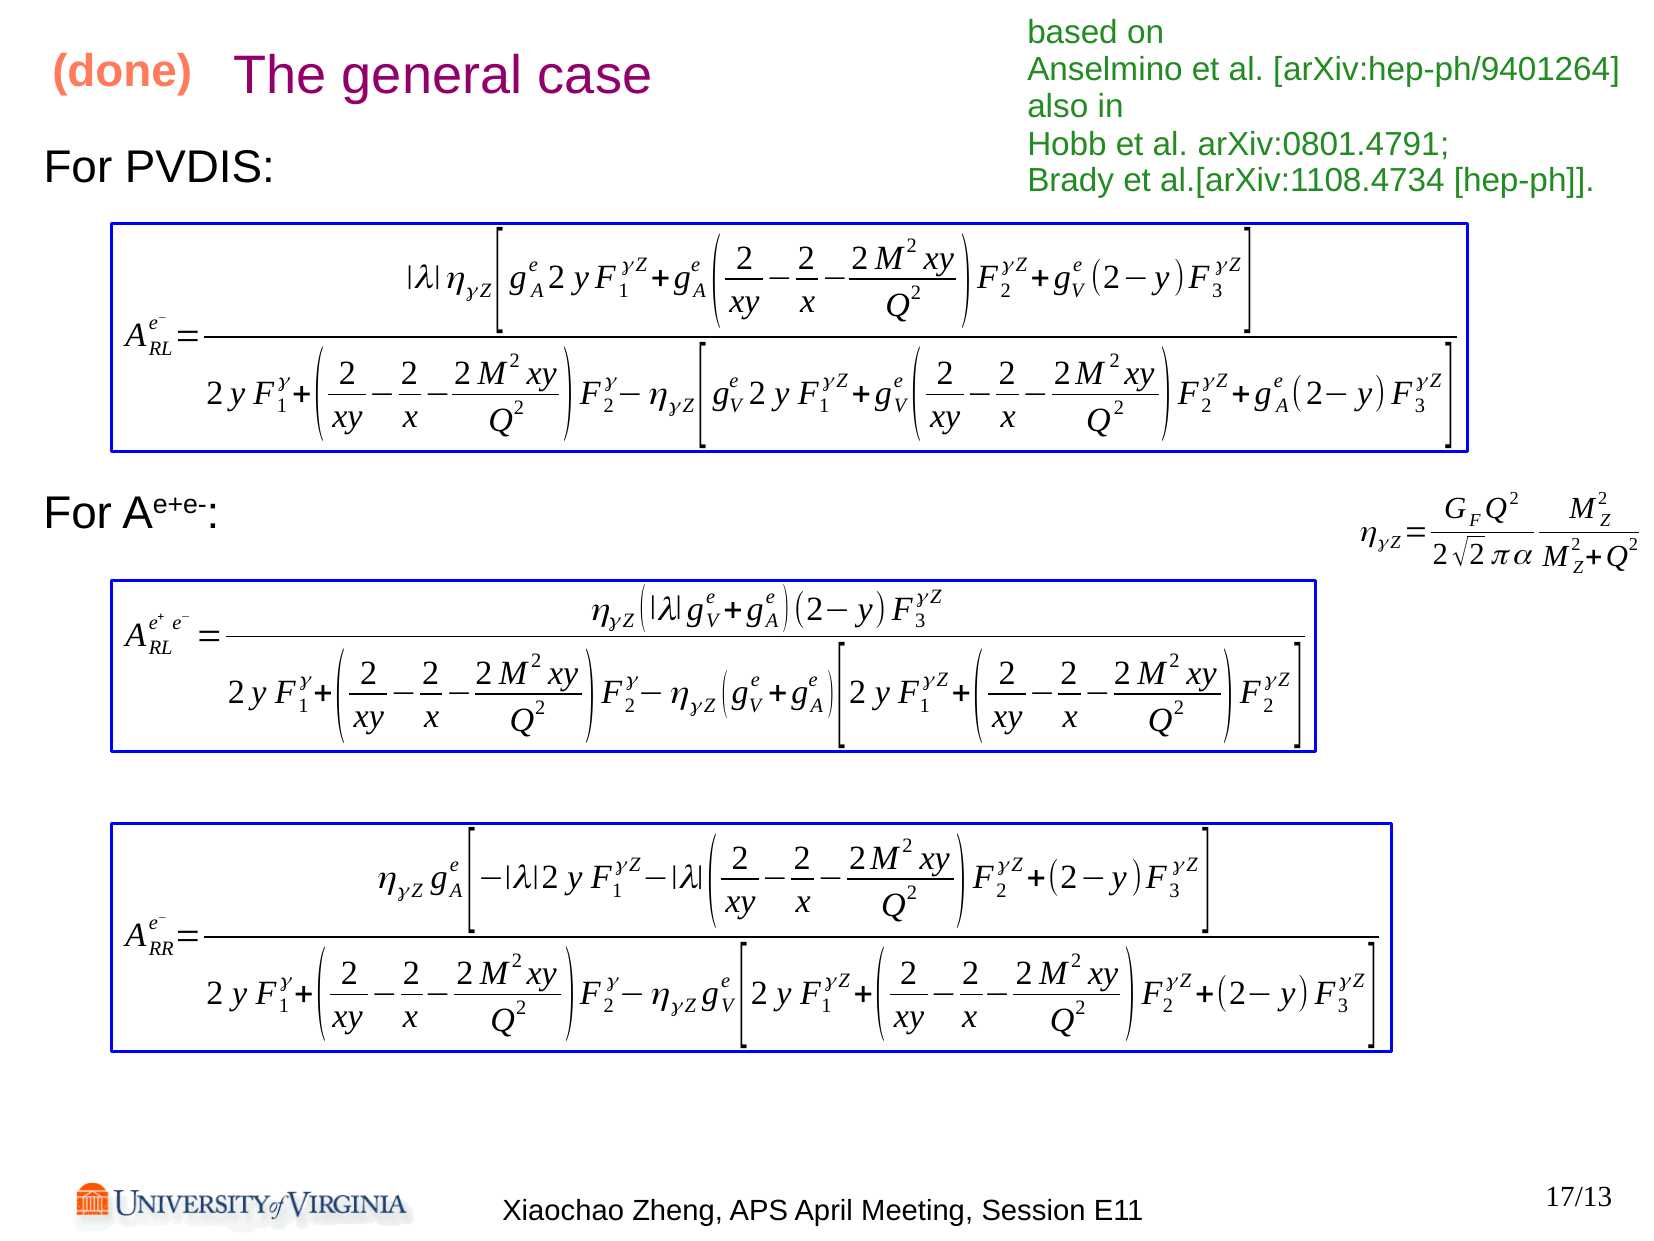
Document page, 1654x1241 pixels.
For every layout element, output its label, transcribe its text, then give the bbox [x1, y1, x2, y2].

list For PVDIS: [25, 141, 814, 210]
chart [112, 582, 1315, 751]
text_box based on Anselmino et al. [arXiv:hep-ph/9401264] also in Hobb et al. arXiv:0801.4791; Brady et al.[arXiv:1108.4734 [hep-ph]]. [1012, 6, 1651, 188]
chart [1350, 487, 1649, 578]
title The general case [150, 37, 737, 113]
chart [112, 825, 1390, 1050]
text_box (done) [37, 37, 226, 104]
chart [112, 225, 1467, 450]
list For Ae+e-: [25, 487, 338, 556]
picture [53, 1165, 427, 1241]
